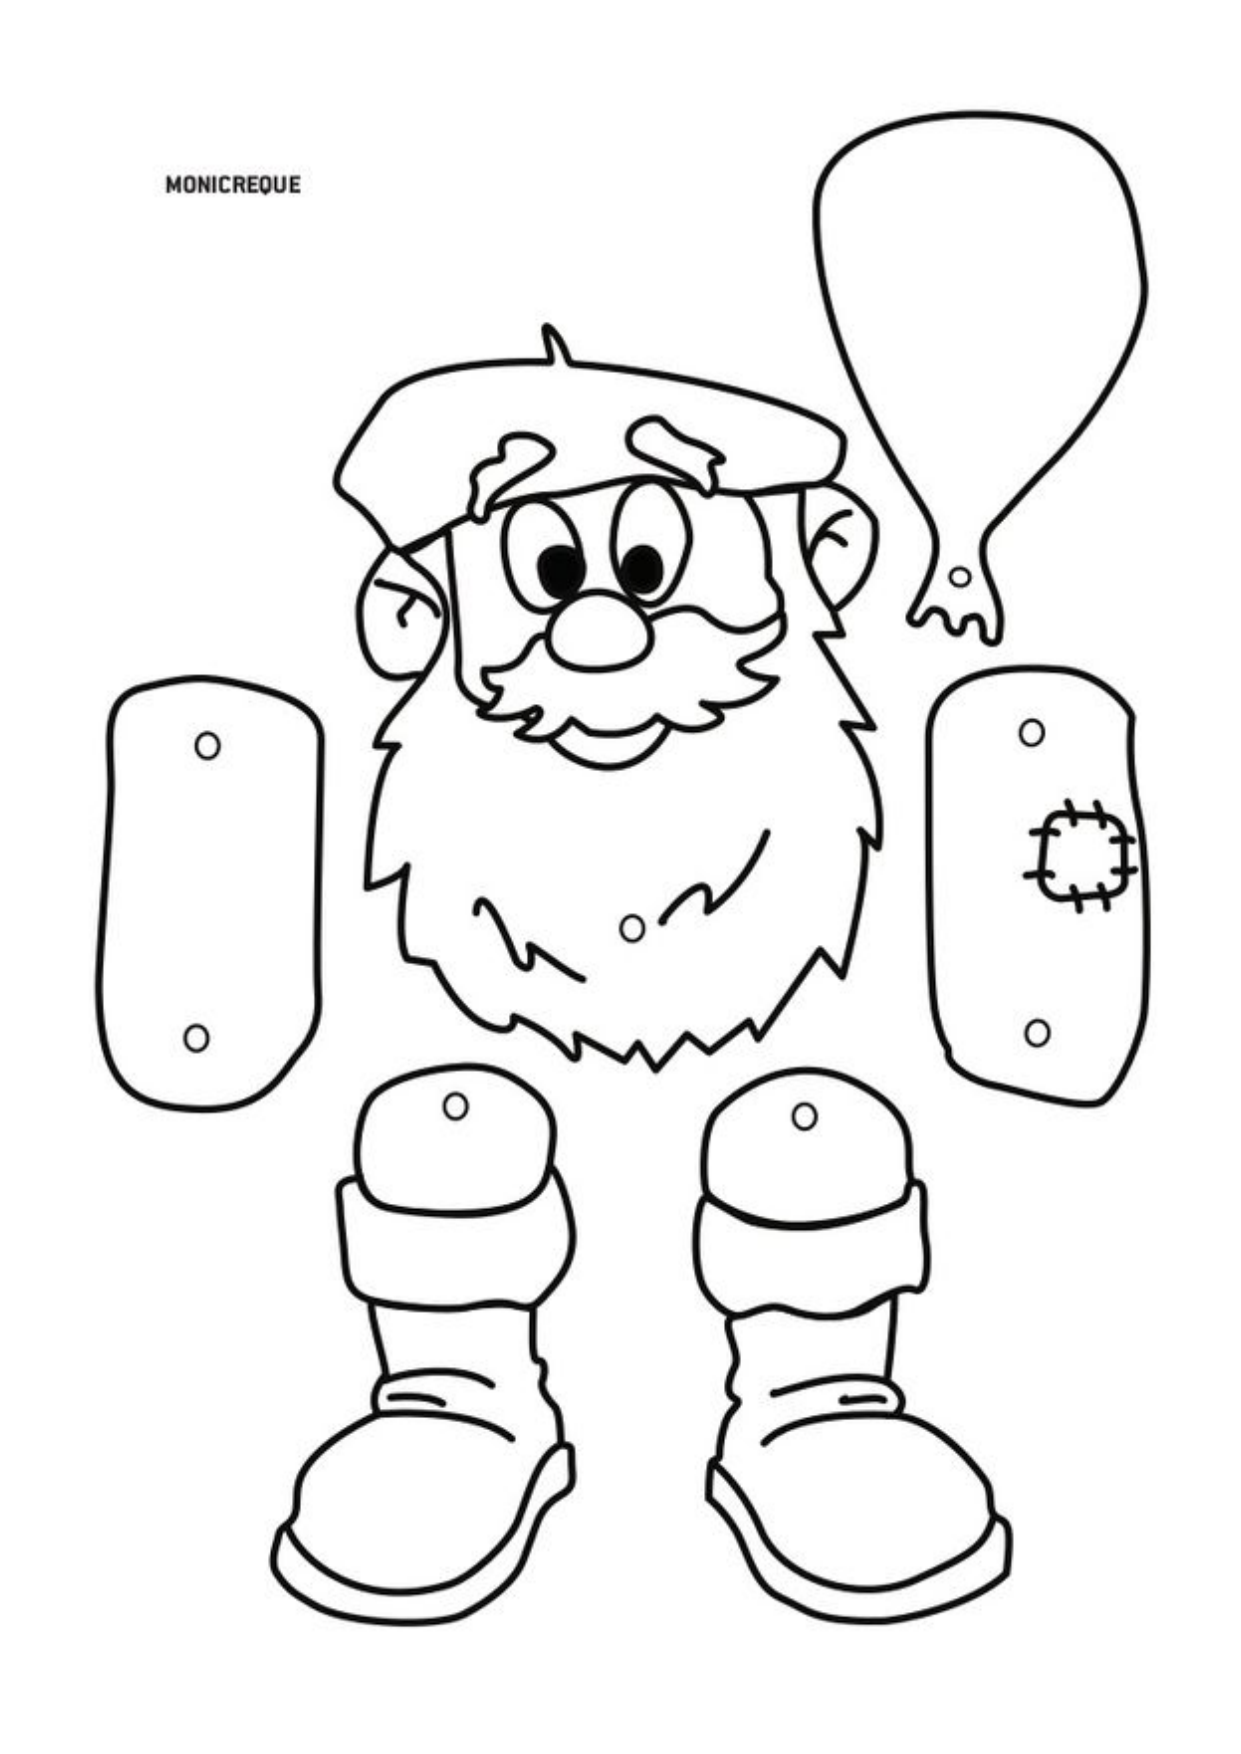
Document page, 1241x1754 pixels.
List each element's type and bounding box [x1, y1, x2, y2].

picture [58, 70, 1181, 1659]
